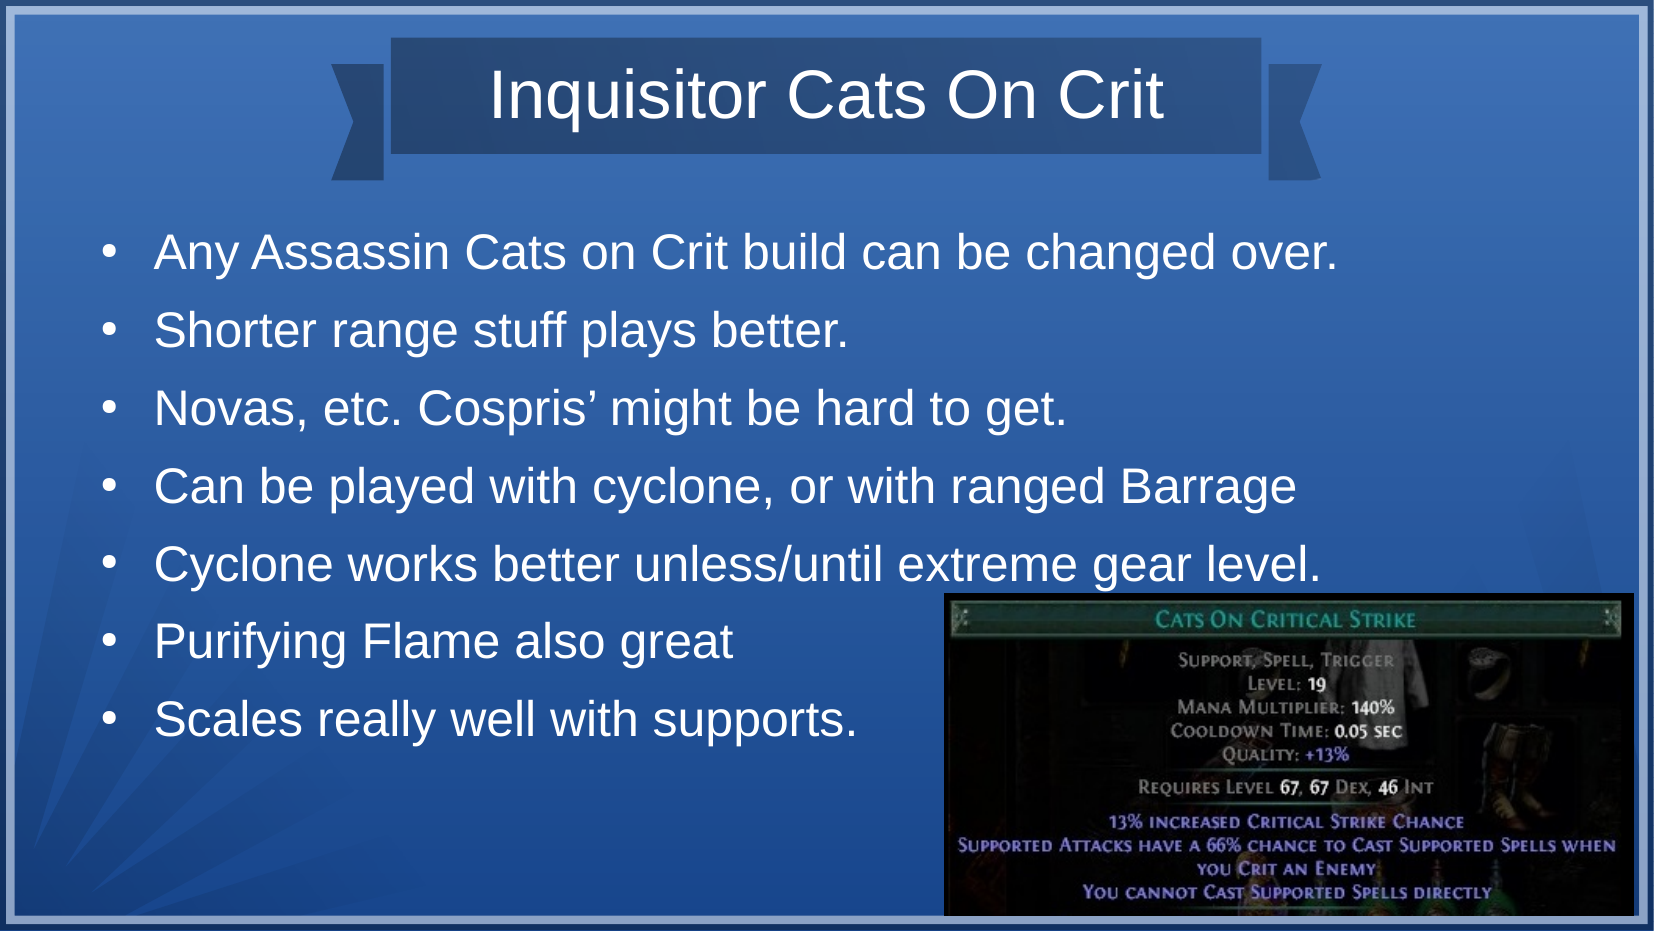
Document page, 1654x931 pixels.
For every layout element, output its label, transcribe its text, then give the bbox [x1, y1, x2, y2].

list Any Assassin Cats on Crit build can be changed over. Shorter range stuff plays better. Novas, etc. Cospris’ might be hard to get. Can be played with cyclone, or with ranged Barrage Cyclone works better unless/until extreme gear level. Purifying Flame also great Scales really well with supports. [82, 224, 1571, 848]
title Inquisitor Cats On Crit [389, 35, 1264, 154]
picture [944, 593, 1634, 916]
